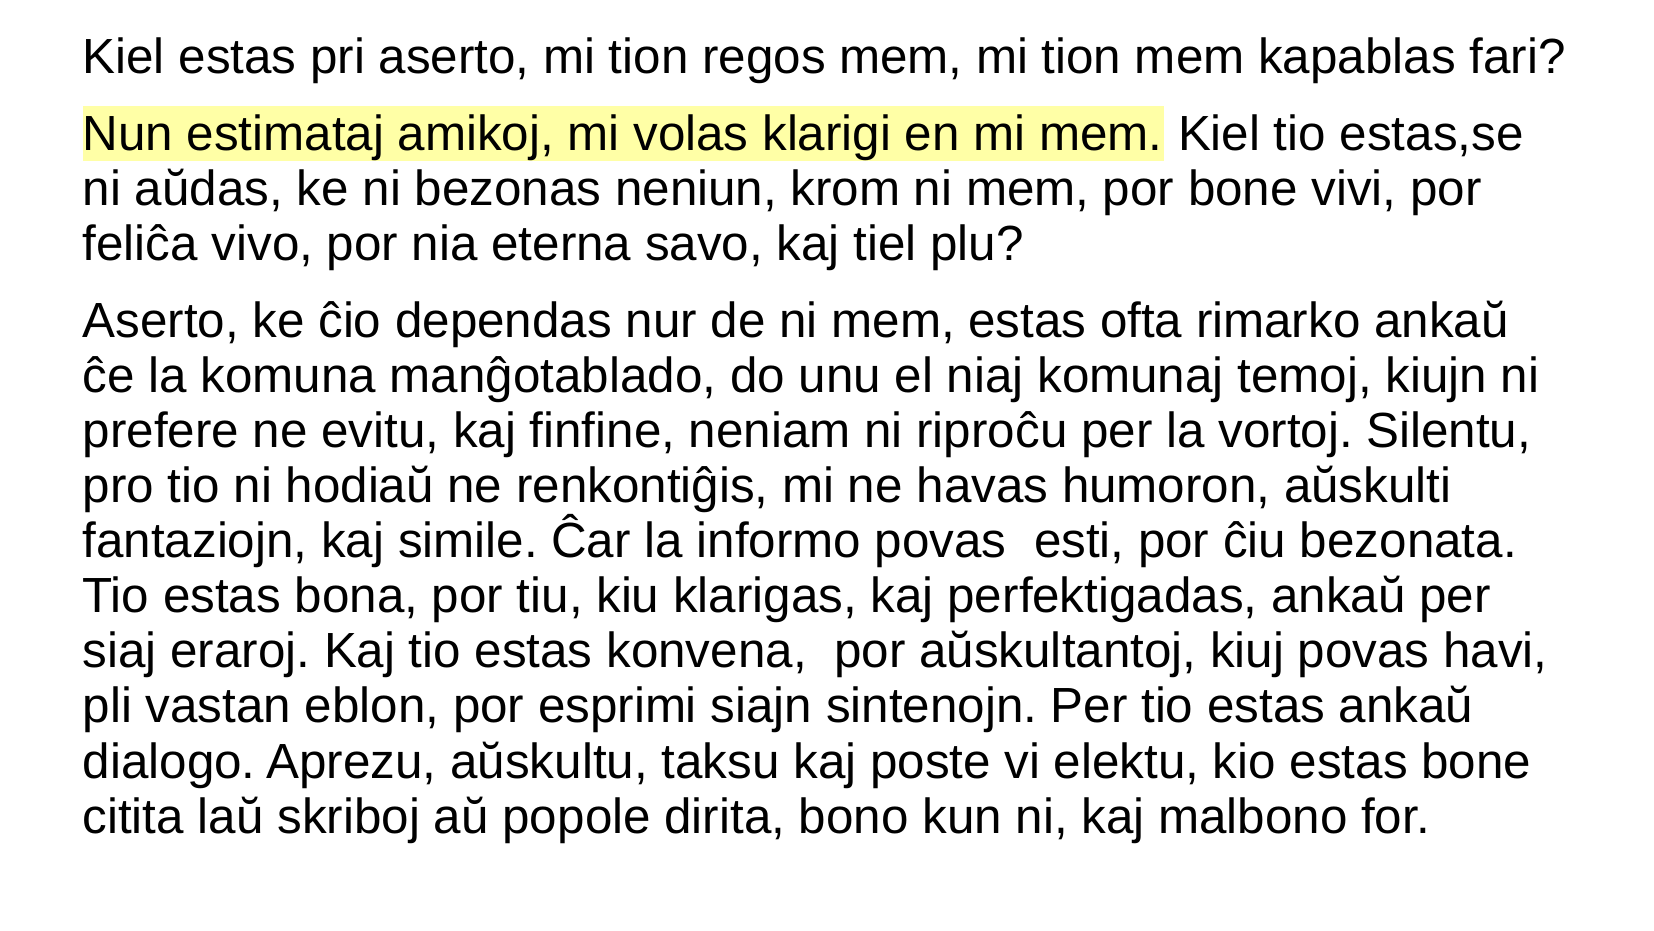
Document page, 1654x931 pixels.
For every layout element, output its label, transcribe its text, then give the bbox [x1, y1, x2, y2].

list Kiel estas pri aserto, mi tion regos mem, mi tion mem kapablas fari? Nun estimataj amikoj, mi volas klarigi en mi mem. Kiel tio estas,se ni aŭdas, ke ni bezonas neniun, krom ni mem, por bone vivi, por feliĉa vivo, por nia eterna savo, kaj tiel plu? Aserto, ke ĉio dependas nur de ni mem, estas ofta rimarko ankaŭ ĉe la komuna manĝotablado, do unu el niaj komunaj temoj, kiujn ni prefere ne evitu, kaj finfine, neniam ni riproĉu per la vortoj. Silentu, pro tio ni hodiaŭ ne renkontiĝis, mi ne havas humoron, aŭskulti fantaziojn, kaj simile. Ĉar la informo povas esti, por ĉiu bezonata. Tio estas bona, por tiu, kiu klarigas, kaj perfektigadas, ankaŭ per siaj eraroj. Kaj tio estas konvena, por aŭskultantoj, kiuj povas havi, pli vastan eblon, por esprimi siajn sintenojn. Per tio estas ankaŭ dialogo. Aprezu, aŭskultu, taksu kaj poste vi elektu, kio estas bone citita laŭ skriboj aŭ popole dirita, bono kun ni, kaj malbono for. [82, 29, 1571, 886]
